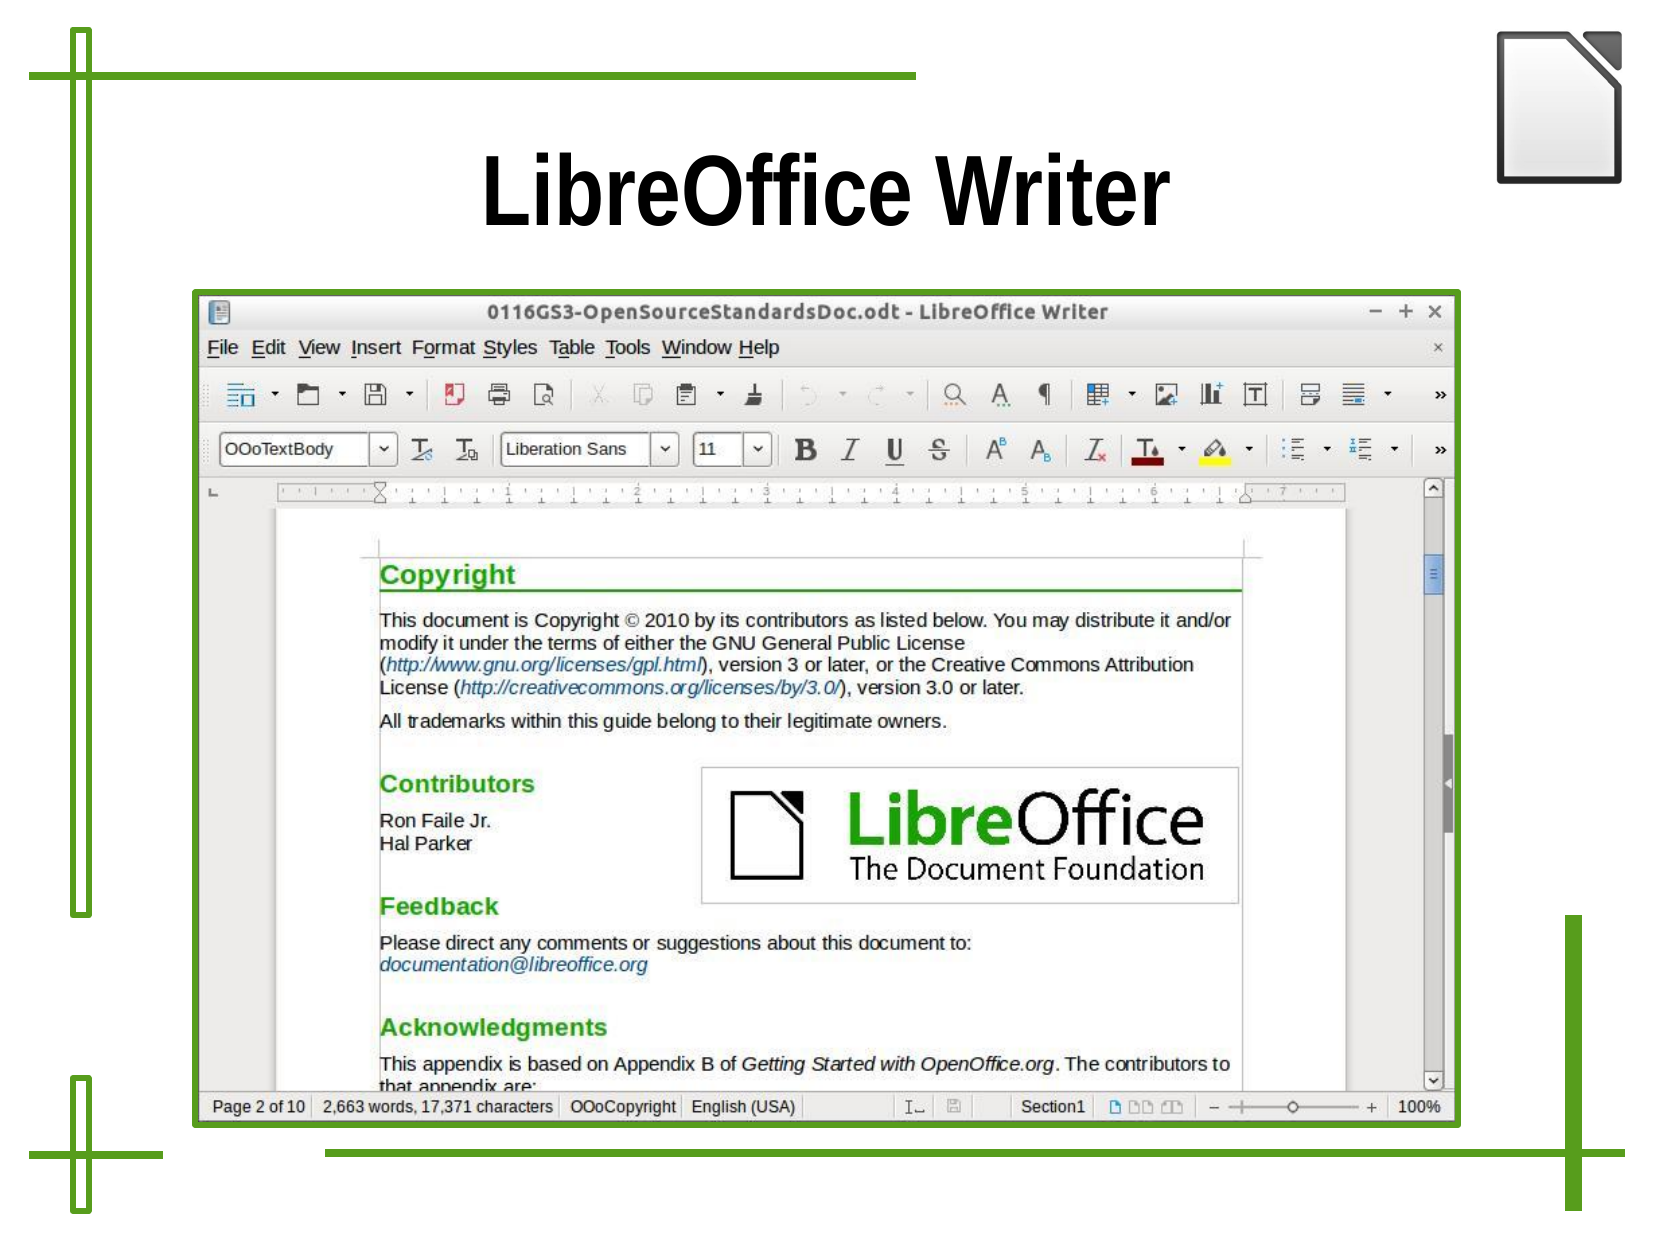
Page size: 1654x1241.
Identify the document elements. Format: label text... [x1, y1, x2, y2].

picture [198, 295, 1456, 1123]
picture [1494, 29, 1624, 186]
title LibreOffice Writer [118, 118, 1536, 260]
